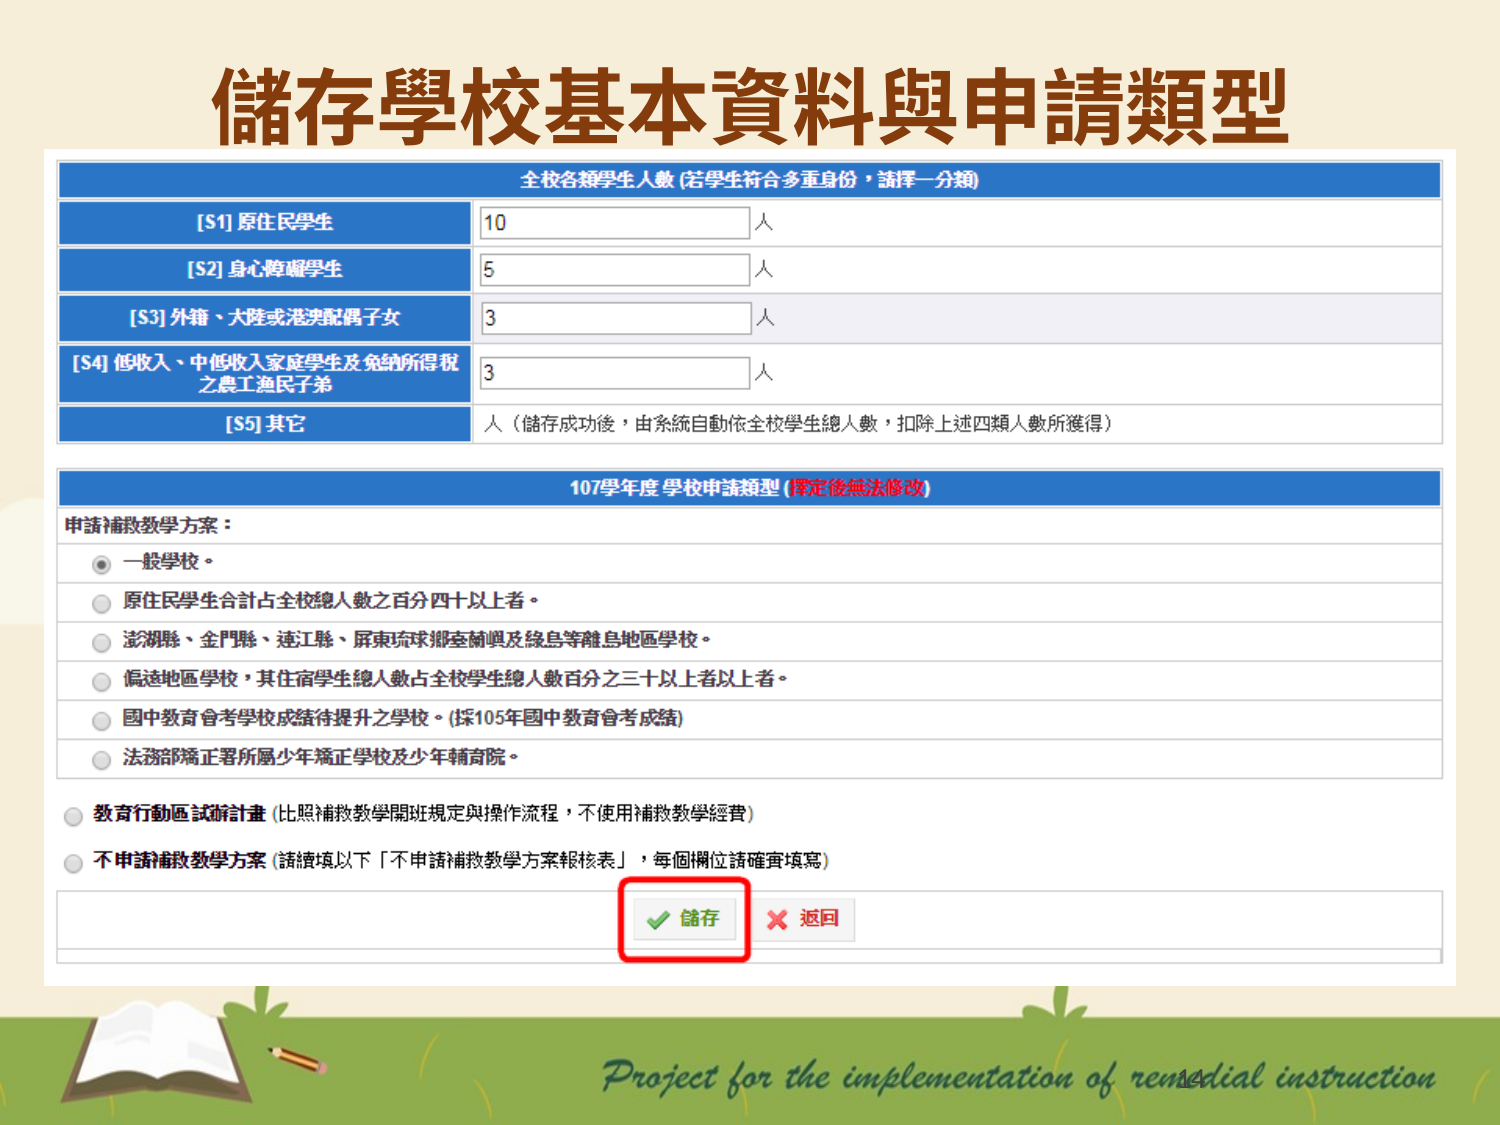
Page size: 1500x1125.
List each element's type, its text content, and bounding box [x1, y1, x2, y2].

picture [44, 149, 1456, 986]
title 儲存學校基本資料與申請類型 [13, 45, 1491, 178]
text_box [1161, 1046, 1499, 1107]
